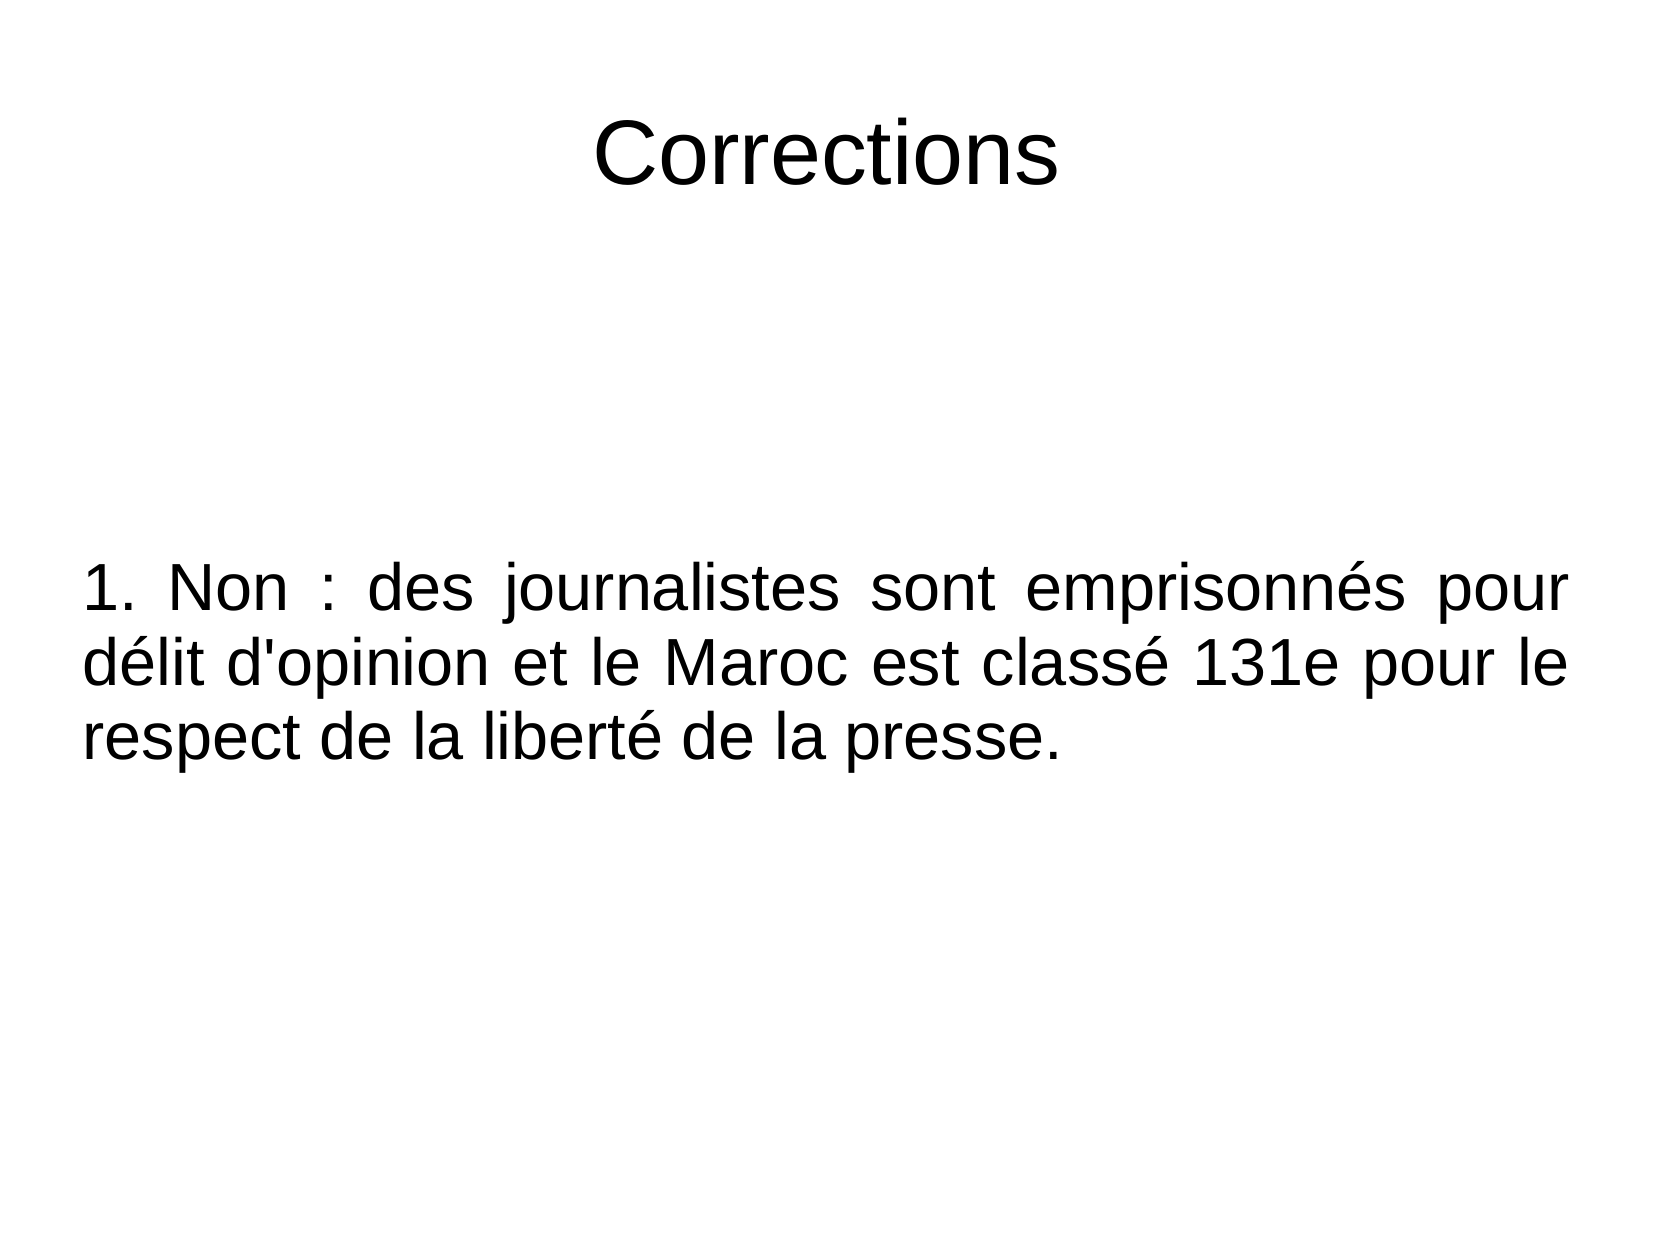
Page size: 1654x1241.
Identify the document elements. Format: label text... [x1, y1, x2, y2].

subtitle 1. Non : des journalistes sont emprisonnés pour délit d'opinion et le Maroc est classé 131e pour le respect de la liberté de la presse. [82, 297, 1571, 1102]
title Corrections [82, 56, 1571, 250]
